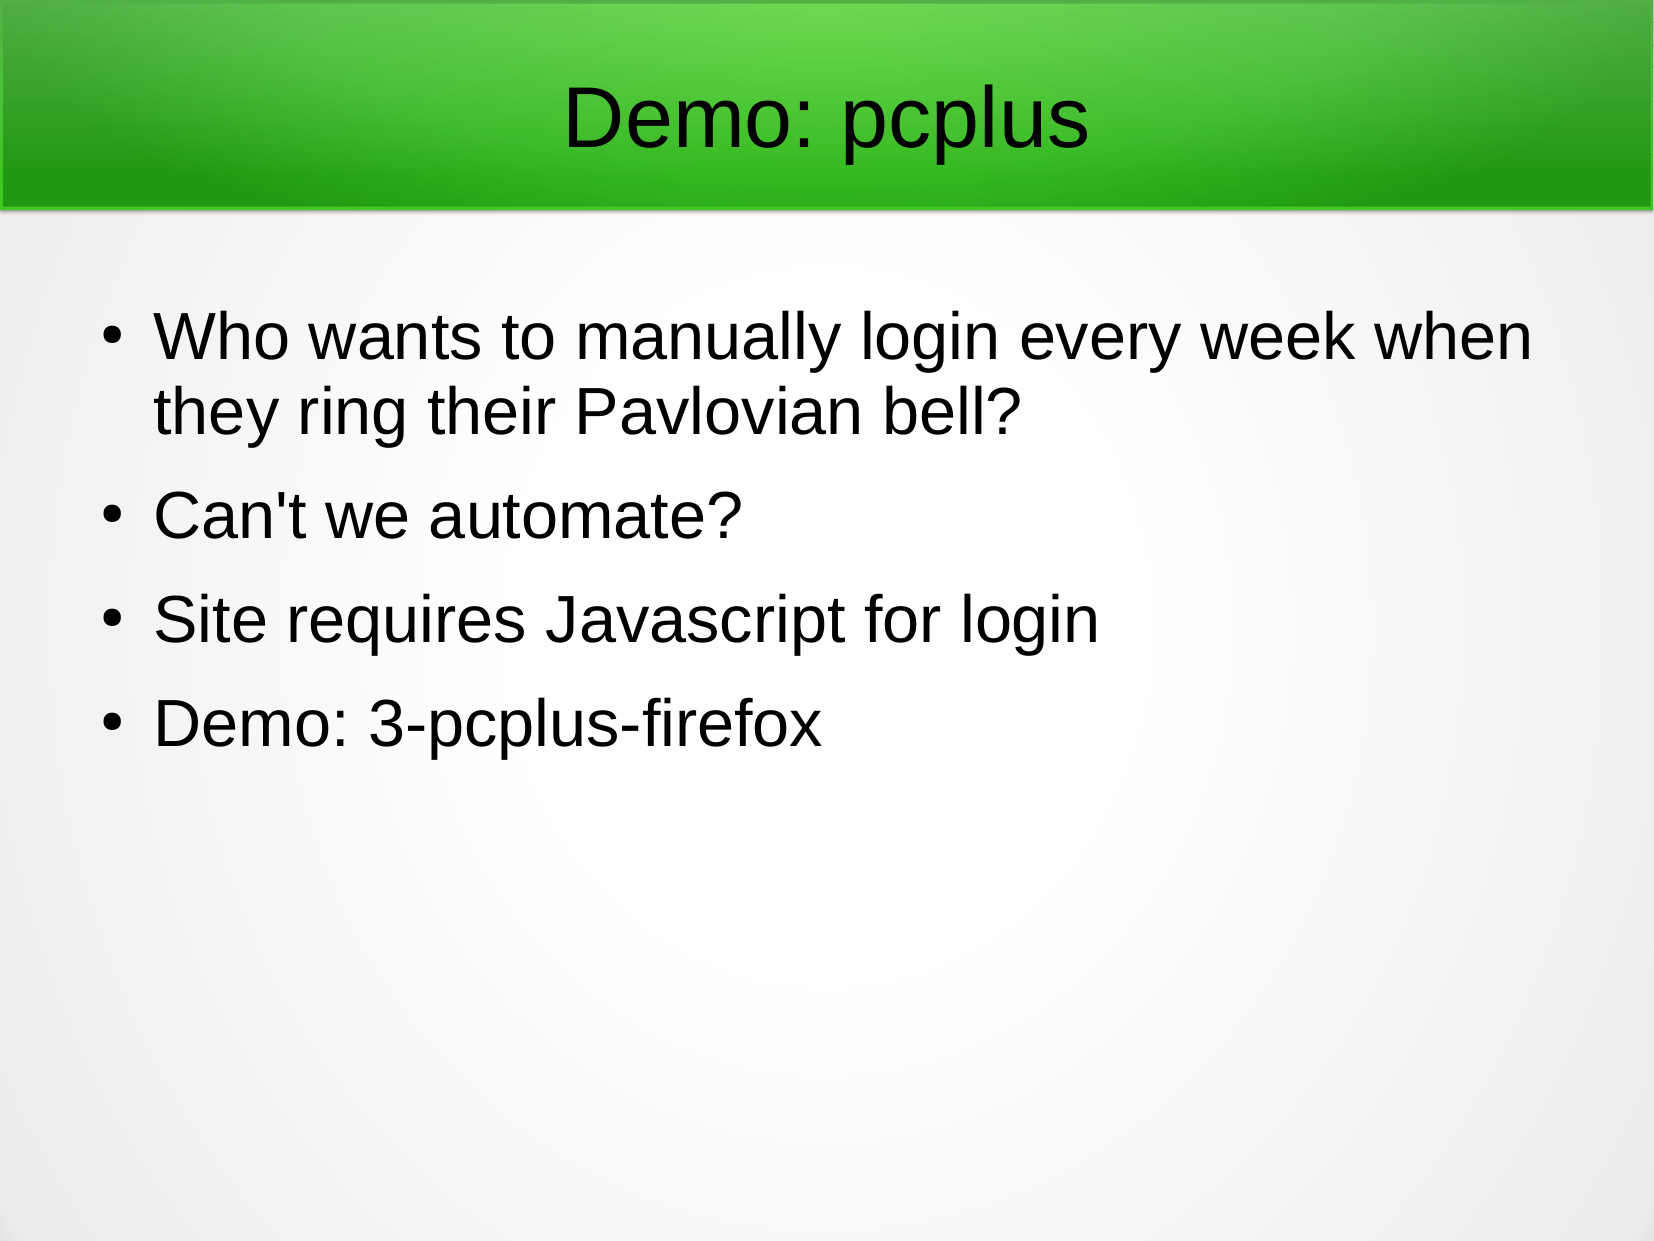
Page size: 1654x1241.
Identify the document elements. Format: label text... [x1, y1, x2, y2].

title Demo: pcplus [82, 47, 1571, 189]
list Who wants to manually login every week when they ring their Pavlovian bell? Can't we automate? Site requires Javascript for login Demo: 3-pcplus-firefox [82, 299, 1571, 1019]
